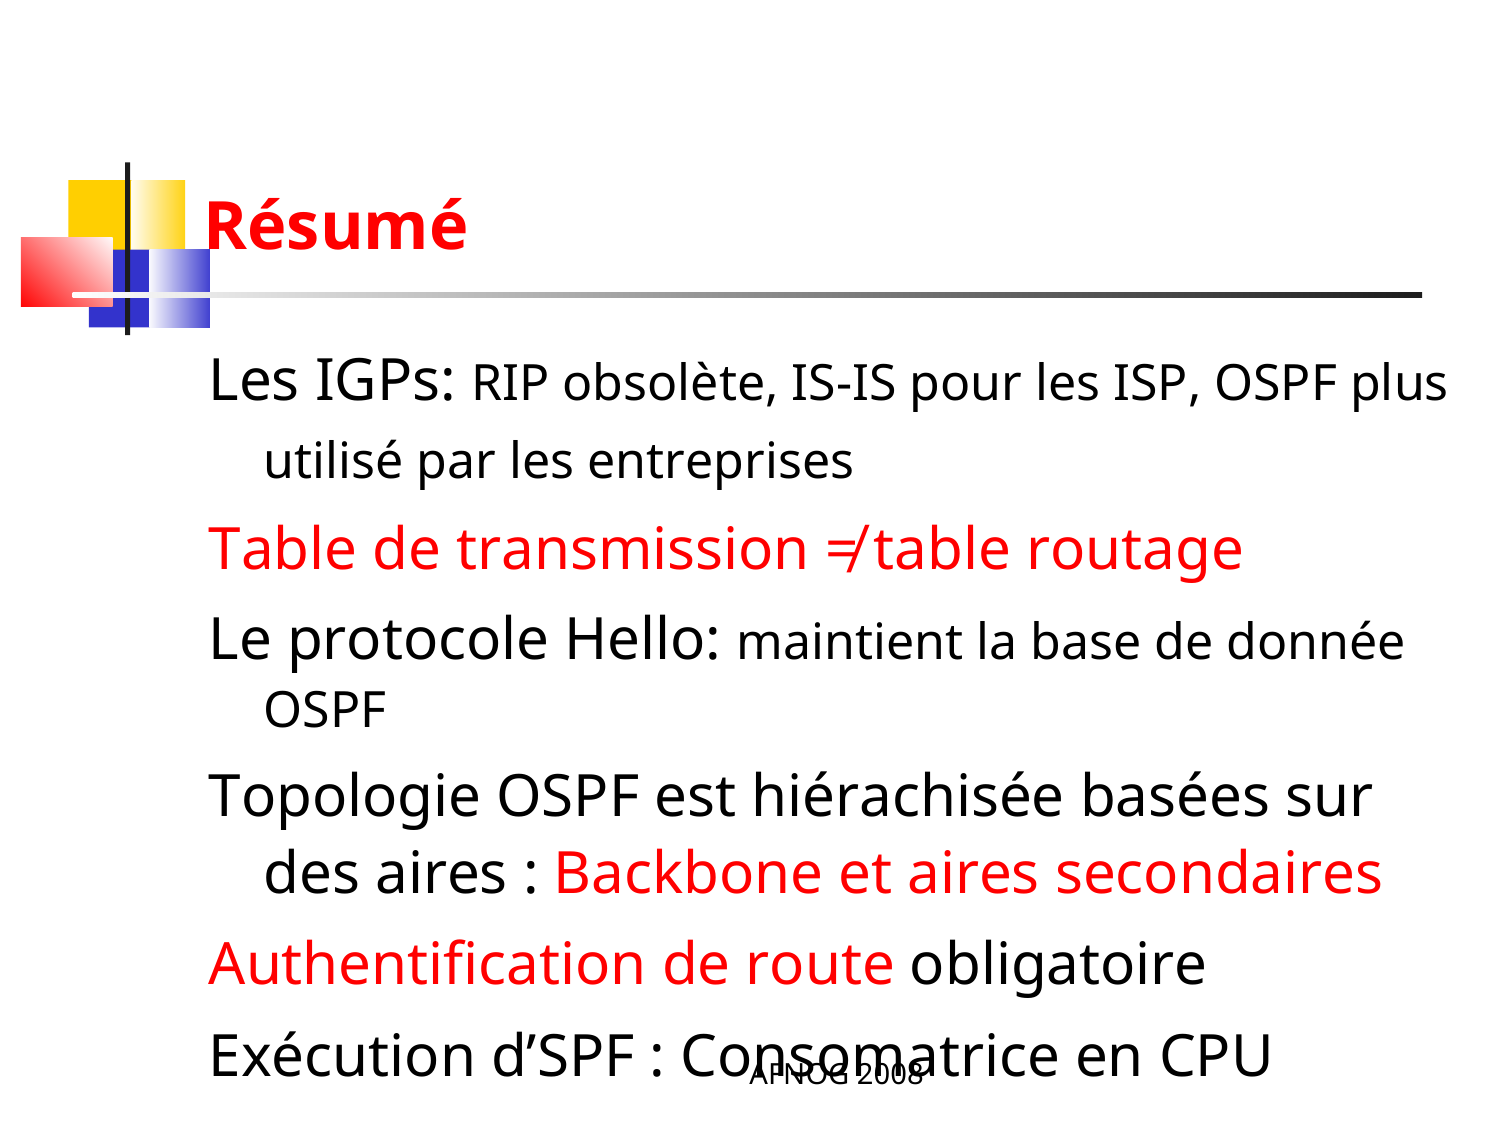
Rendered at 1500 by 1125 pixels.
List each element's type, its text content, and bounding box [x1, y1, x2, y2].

title Résumé [188, 35, 1468, 276]
list Les IGPs: RIP obsolète, IS-IS pour les ISP, OSPF plus utilisé par les entreprises Table de transmission ≠ table routage Le protocole Hello: maintient la base de donnée OSPF Topologie OSPF est hiérachisée basées sur des aires : Backbone et aires secondaires Authentification de route obligatoire Exécution d’SPF : Consomatrice en CPU [193, 330, 1469, 1125]
